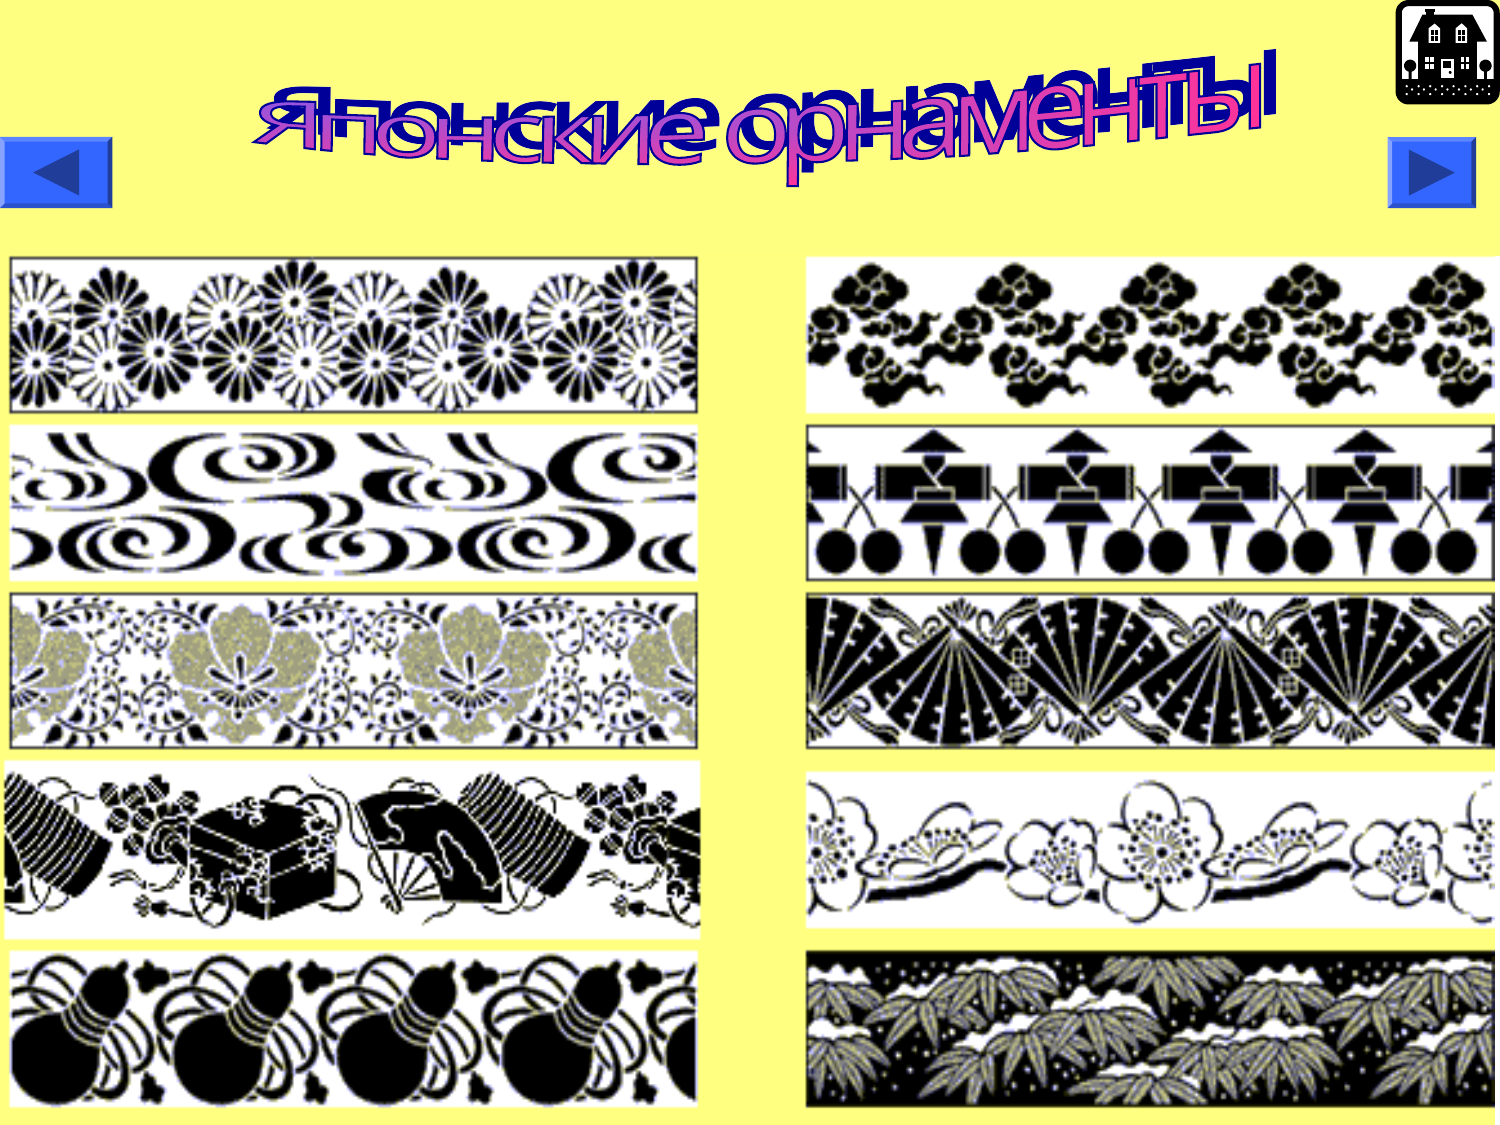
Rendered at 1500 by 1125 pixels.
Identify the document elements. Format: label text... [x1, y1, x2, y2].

text_box [1388, 137, 1477, 209]
text_box Японские орнаменты [437, 117, 494, 161]
text_box Японские орнаменты [727, 108, 786, 164]
text_box Японские орнаменты [846, 97, 955, 161]
text_box Японские орнаменты [787, 104, 845, 187]
text_box Японские орнаменты [321, 113, 436, 158]
text_box Японские орнаменты [542, 113, 704, 165]
text_box Японские орнаменты [1249, 63, 1261, 129]
text_box Японские орнаменты [959, 84, 1082, 157]
text_box Японские орнаменты [1083, 70, 1240, 147]
text_box Японские орнаменты [253, 101, 316, 150]
picture [0, 0, 1500, 1125]
text_box Японские орнаменты [494, 116, 542, 164]
text_box [0, 136, 113, 209]
